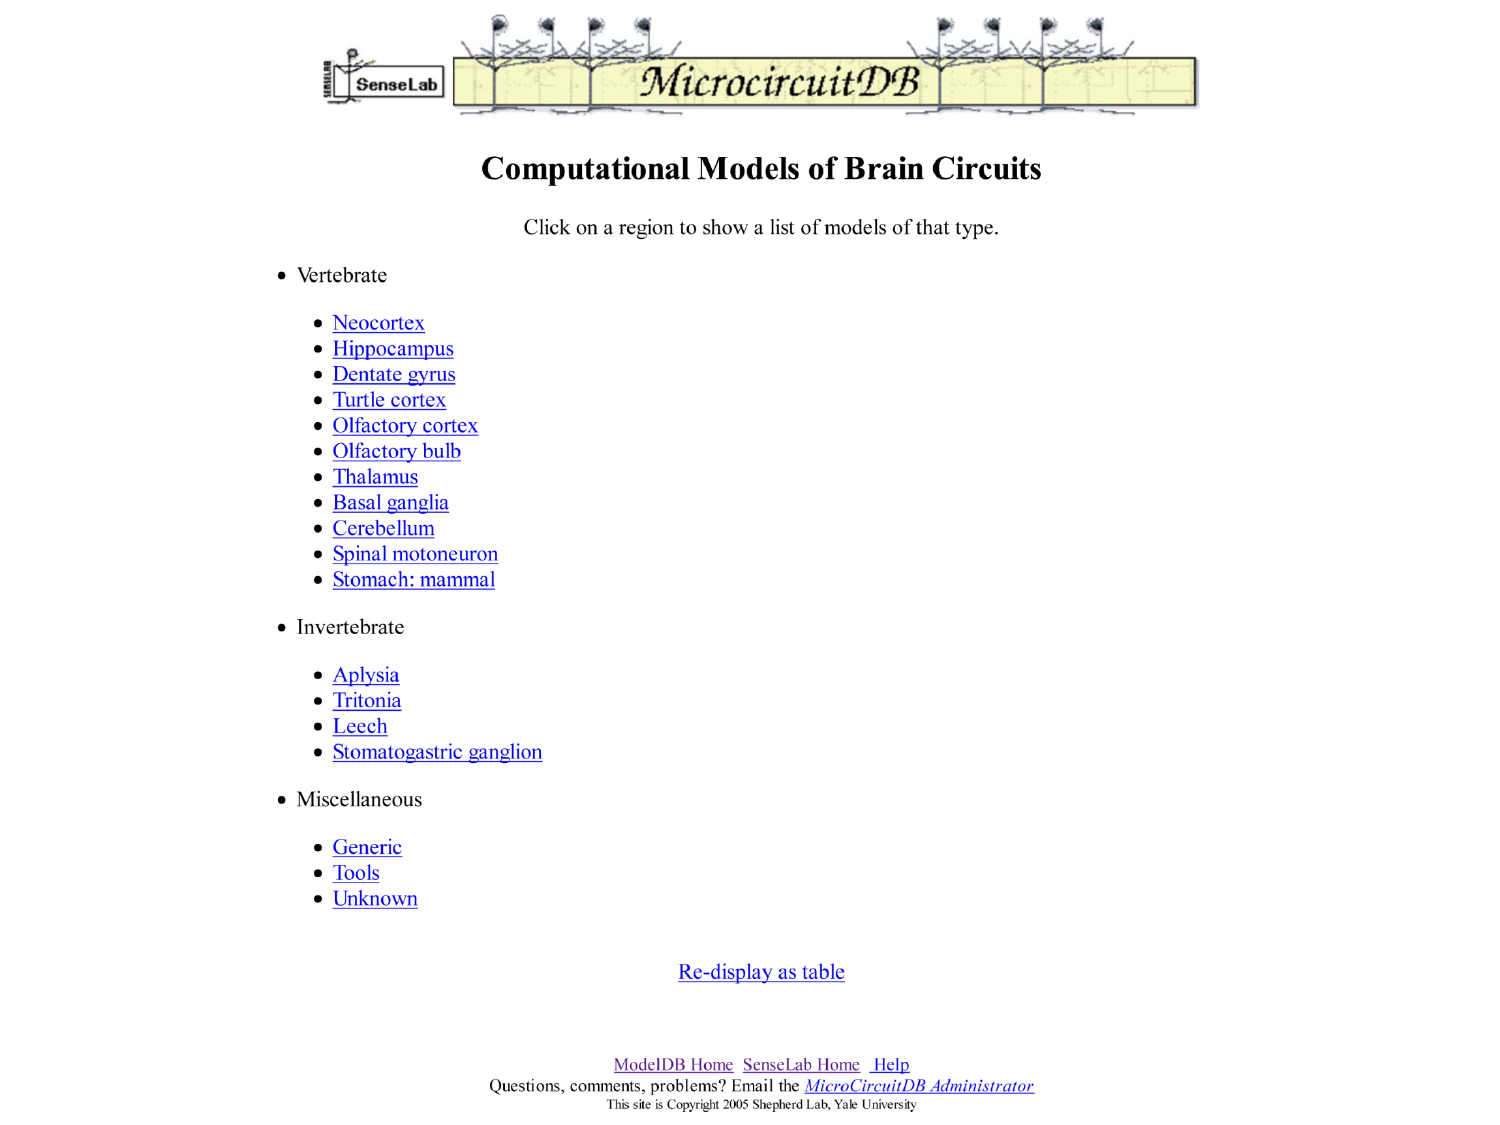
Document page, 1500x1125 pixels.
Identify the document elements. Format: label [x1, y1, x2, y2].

picture [244, 0, 1256, 1125]
